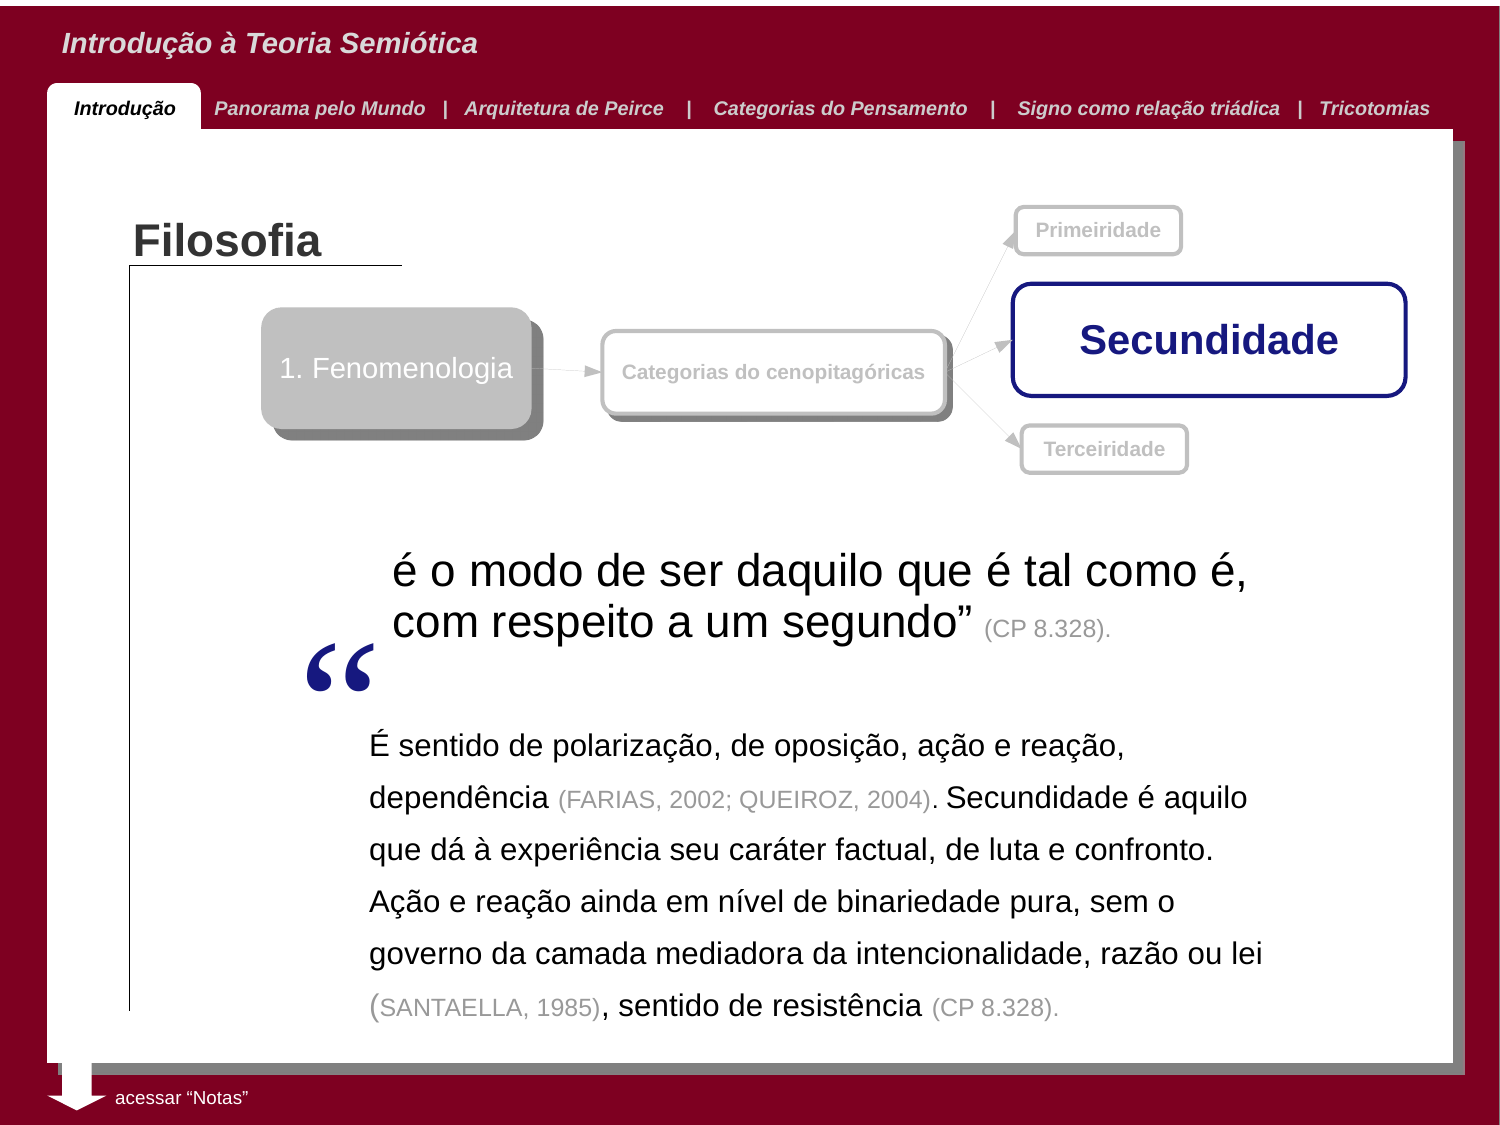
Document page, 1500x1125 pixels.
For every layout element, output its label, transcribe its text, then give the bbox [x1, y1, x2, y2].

text_box é o modo de ser daquilo que é tal como é, com respeito a um segundo” (CP 8.328). [377, 537, 1312, 655]
text_box Filosofia [118, 207, 337, 276]
text_box [47, 1051, 100, 1111]
text_box acessar “Notas” [100, 1080, 278, 1116]
text_box É sentido de polarização, de oposição, ação e reação, dependência (FARIAS, 2002; QUEIROZ, 2004). Secundidade é aquilo que dá à experiência seu caráter factual, de luta e confronto. Ação e reação ainda em nível de binariedade pura, sem o governo da camada mediadora da intencionalidade, razão ou lei (SANTAELLA, 1985), sentido de resistência (CP 8.328). [354, 702, 1300, 1013]
text_box “ [283, 490, 414, 752]
text_box Filosofia [130, 266, 337, 276]
text_box Secundidade [1012, 283, 1406, 396]
text_box Categorias do cenopitagóricas [602, 330, 945, 414]
text_box Terceiridade [1021, 425, 1188, 473]
text_box Primeiridade [1015, 206, 1182, 255]
text_box 1. Fenomenologia [261, 307, 532, 430]
